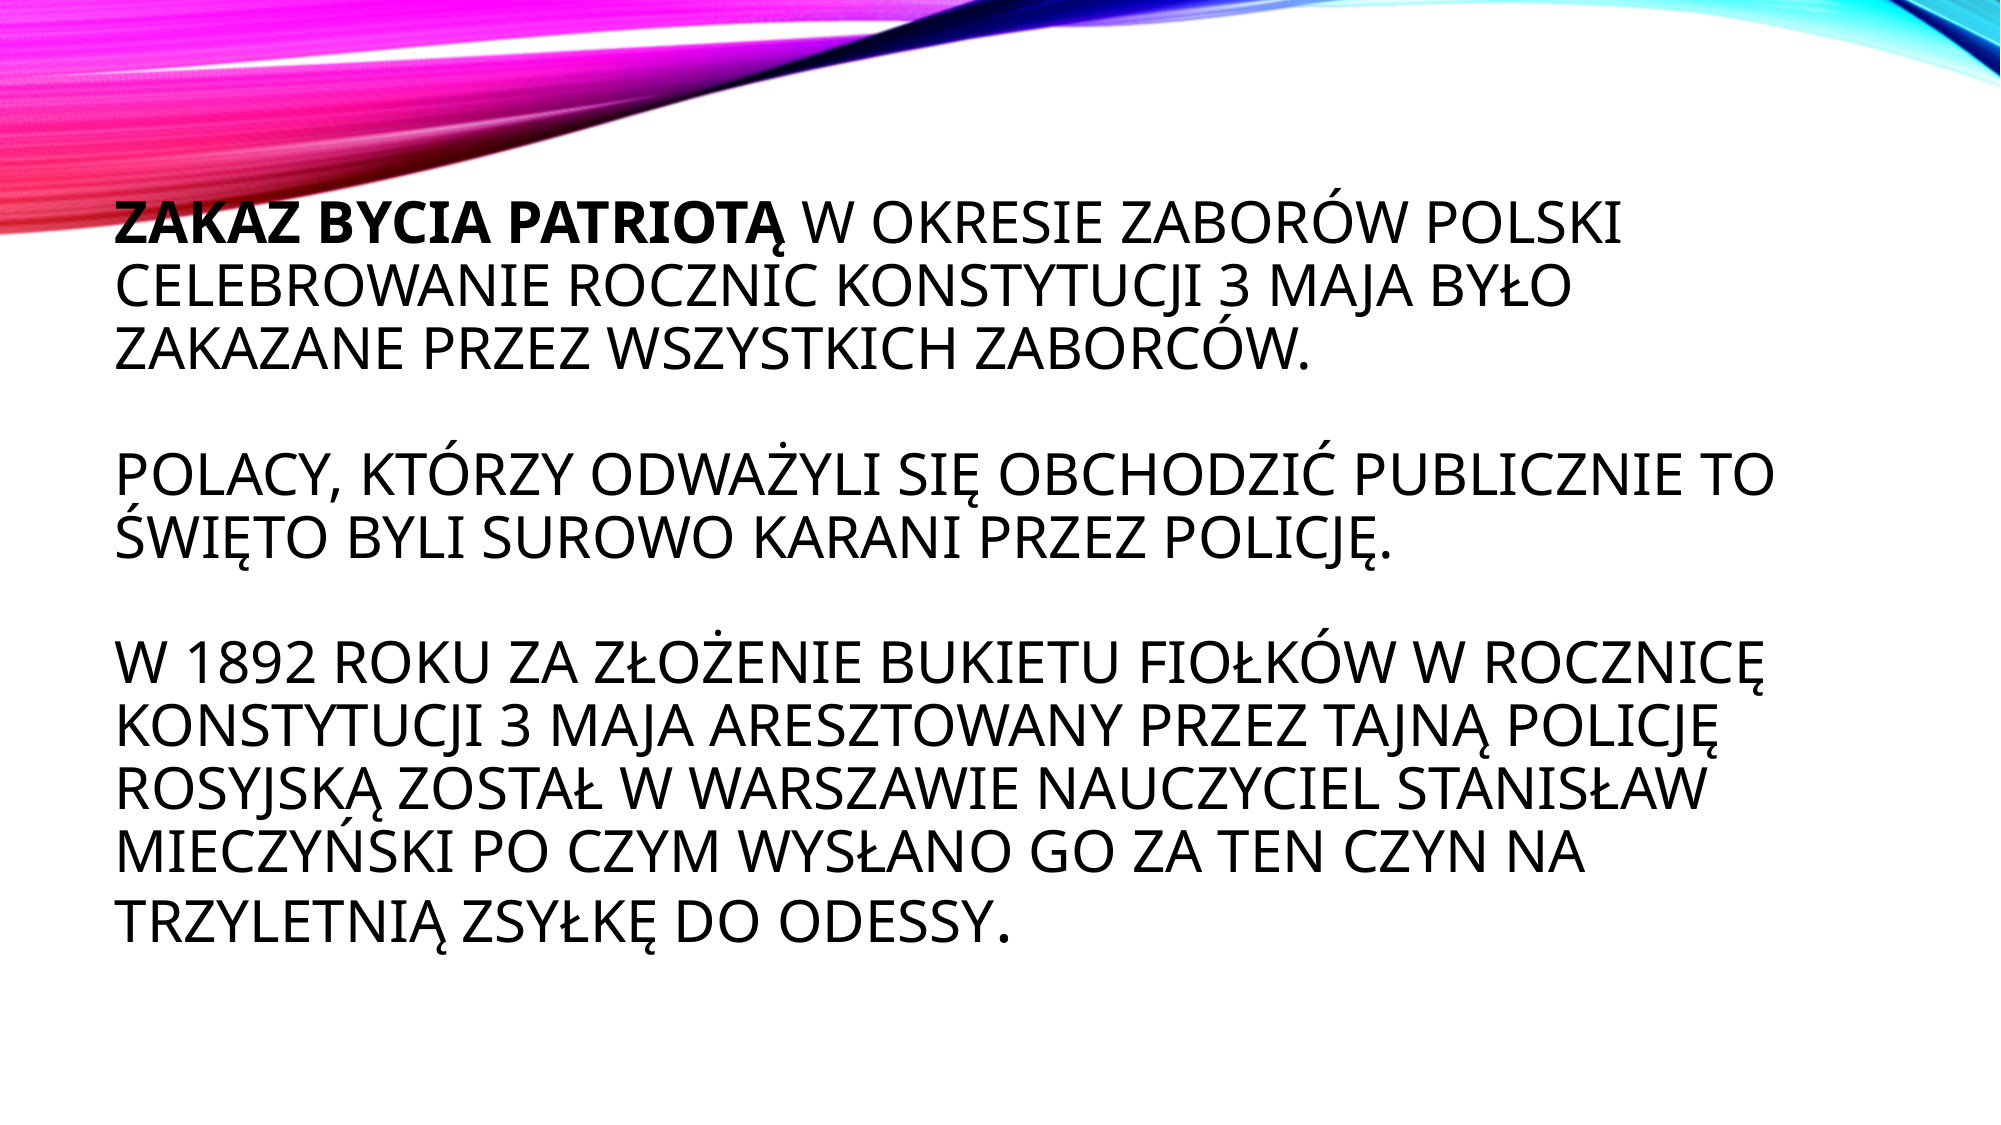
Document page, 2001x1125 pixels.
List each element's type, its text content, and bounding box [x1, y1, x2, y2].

picture [0, 0, 2000, 237]
title ZAKAZ BYCIA PATRIOTĄ W okresie zaborów Polski celebrowanie rocznic Konstytucji 3 maja było zakazane przez wszystkich zaborców. Polacy, którzy odważyli się obchodzić publicznie to święto byli surowo karani przez policję. W 1892 roku za złożenie bukietu fiołków w rocznicę Konstytucji 3 maja aresztowany przez tajną policję rosyjską został w Warszawie nauczyciel Stanisław Mieczyński po czym wysłano go za ten czyn na trzyletnią zsyłkę do Odessy. [99, 125, 1888, 1025]
